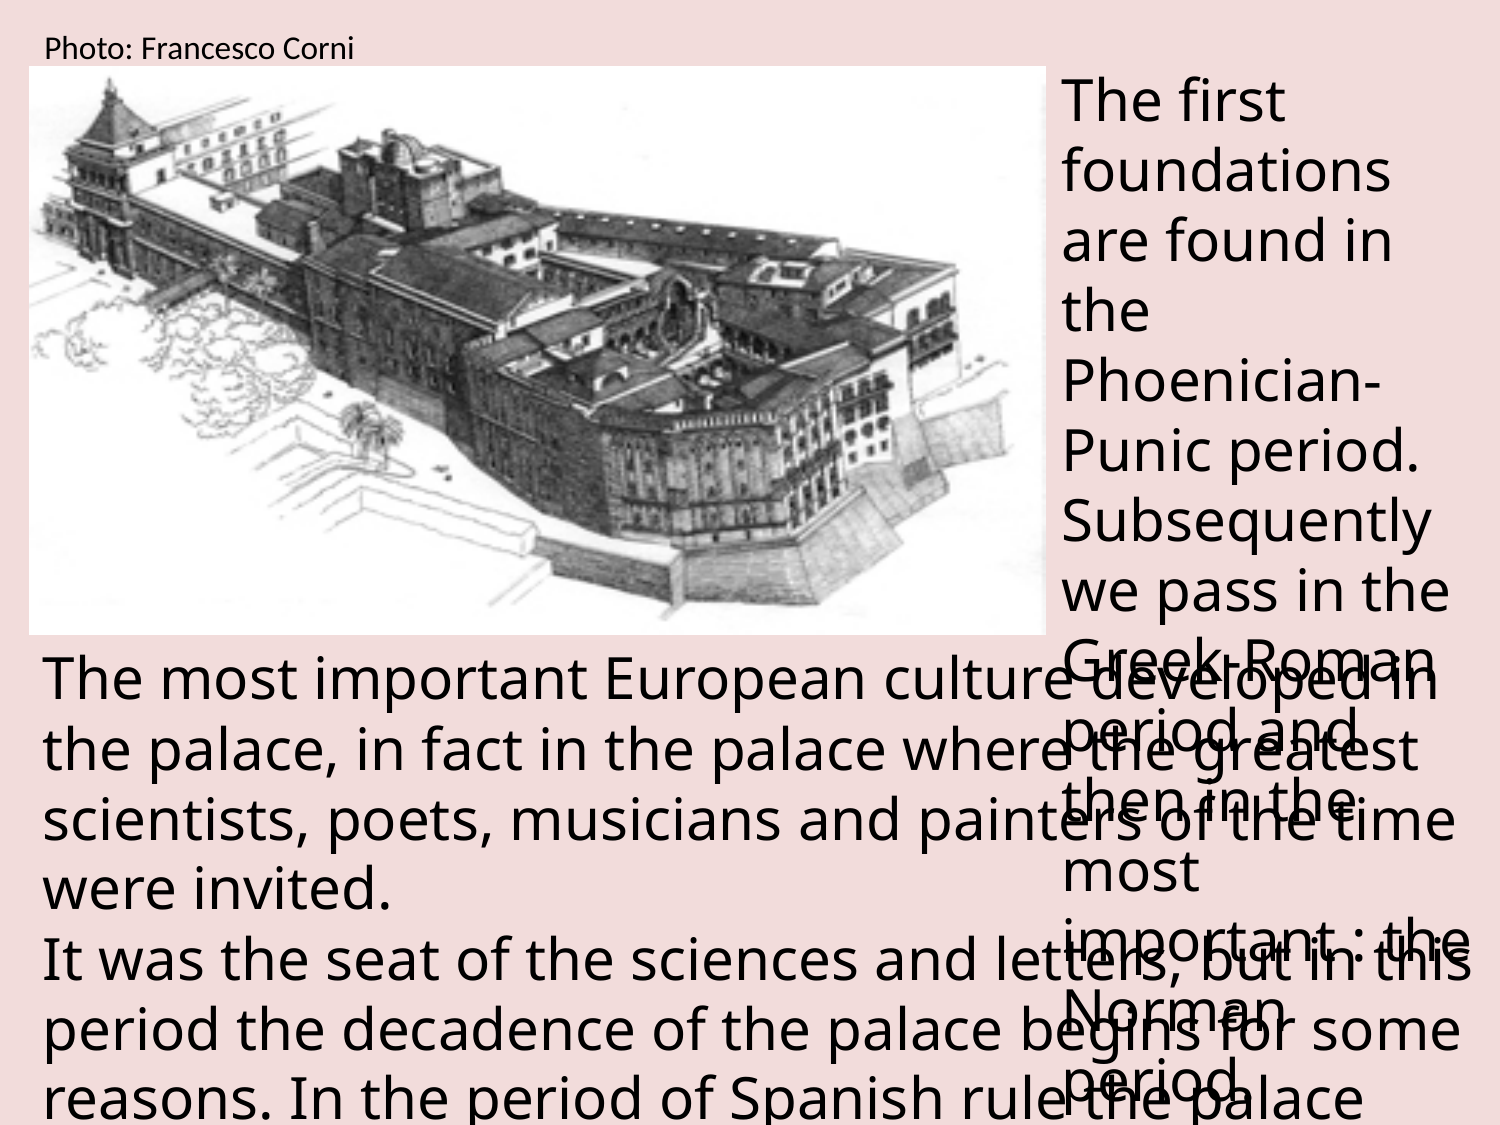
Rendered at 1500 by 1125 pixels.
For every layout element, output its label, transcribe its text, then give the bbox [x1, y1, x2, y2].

text_box Photo: Francesco Corni [29, 19, 514, 75]
text_box The first foundations are found in the Phoenician-Punic period. Subsequently we pass in the Greek-Roman period and then in the most important : the Norman period. [1046, 55, 1500, 634]
text_box The most important European culture developed in the palace, in fact in the palace where the greatest scientists, poets, musicians and painters of the time were invited. It was the seat of the sciences and letters, but in this period the decadence of the palace begins for some reasons. In the period of Spanish rule the palace became Inquisition Court. During the Bourbon period it was tried to make the structure more elegant and graceful. In 1947 it is called “The Norman Palace” and it becomes the seat of the Parliament of Sicily and of the Astronomical Observatory of Palermo. [27, 634, 1500, 1125]
picture [29, 66, 1046, 634]
